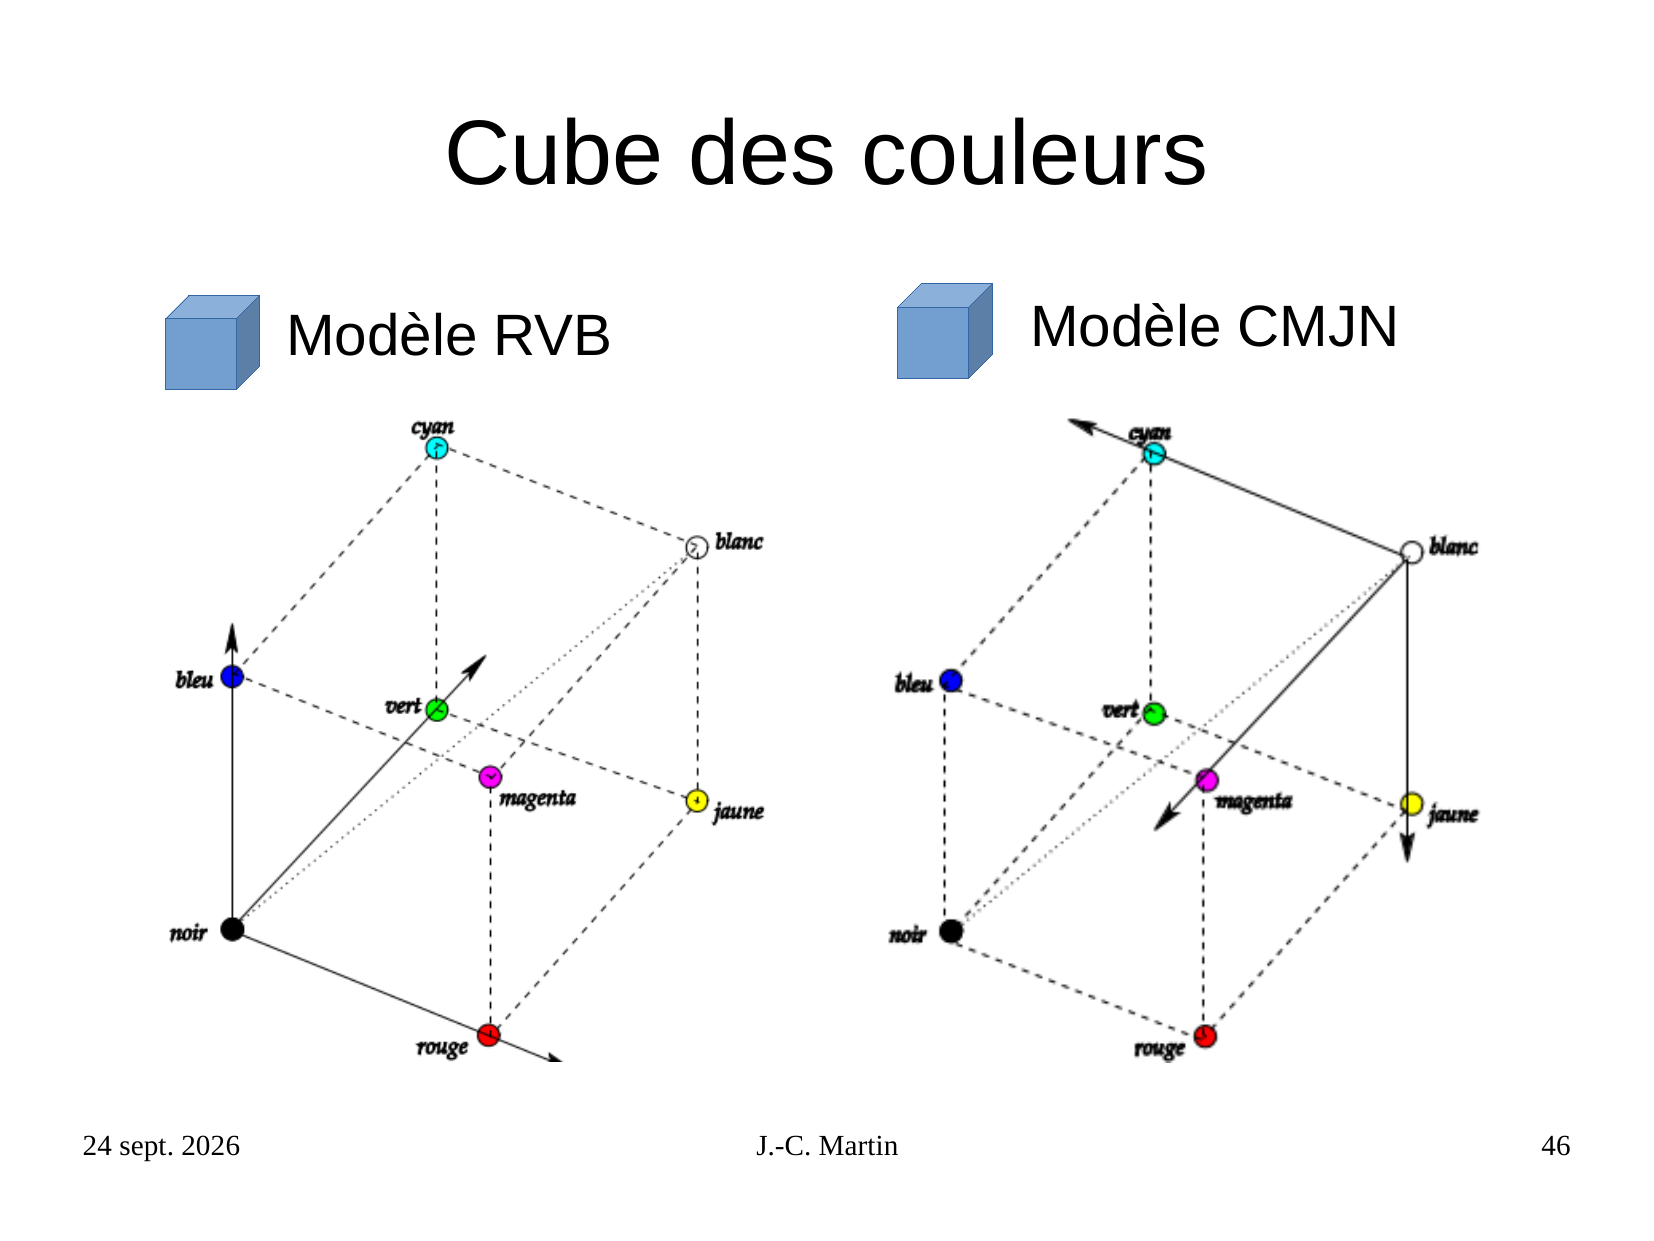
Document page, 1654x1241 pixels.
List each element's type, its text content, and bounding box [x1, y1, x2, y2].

picture [141, 413, 792, 1062]
text_box [165, 295, 260, 390]
text_box [897, 283, 993, 379]
title Cube des couleurs [82, 49, 1571, 257]
text_box Modèle CMJN [1015, 286, 1415, 367]
picture [862, 413, 1512, 1063]
text_box Modèle RVB [271, 295, 628, 376]
